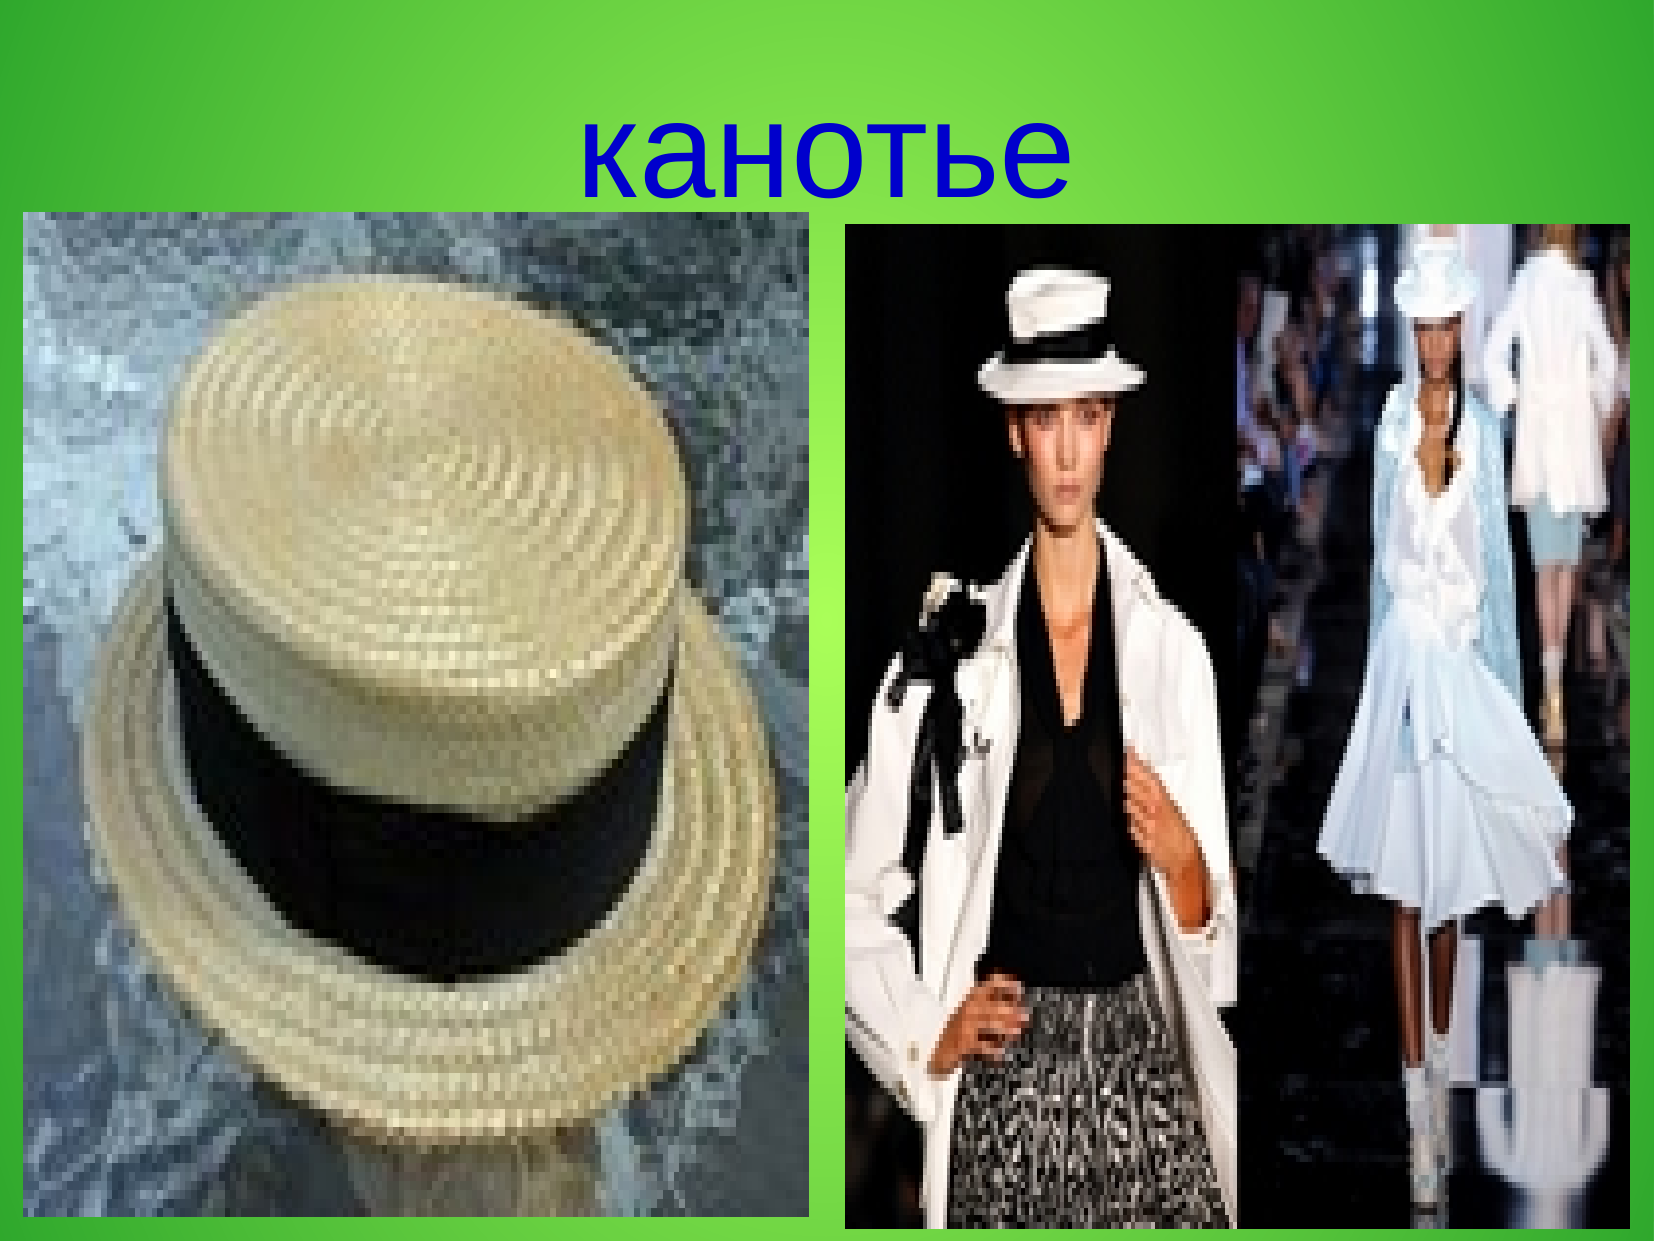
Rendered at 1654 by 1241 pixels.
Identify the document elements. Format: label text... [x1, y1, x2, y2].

picture [845, 224, 1630, 1229]
title канотье [82, 47, 1571, 252]
picture [23, 212, 809, 1217]
